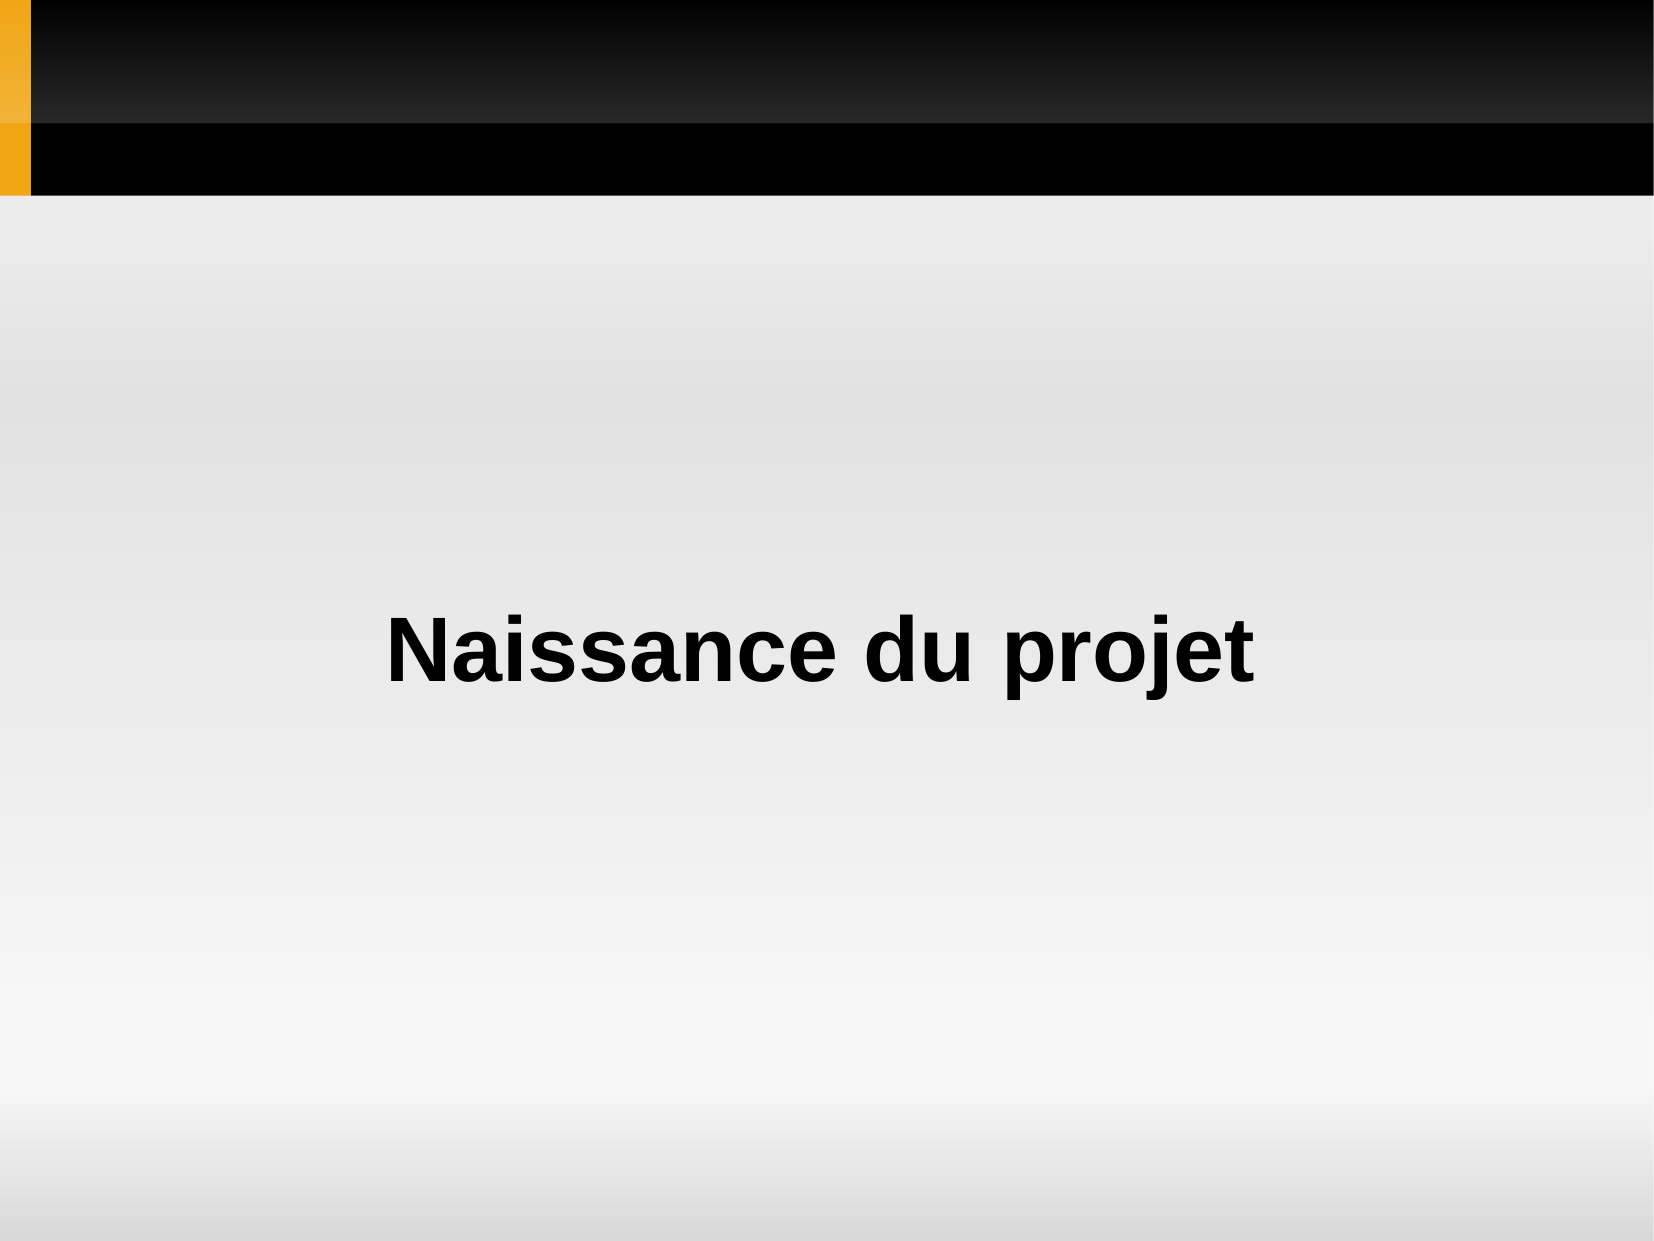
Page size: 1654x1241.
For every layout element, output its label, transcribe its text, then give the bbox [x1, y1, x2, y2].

picture [0, 0, 1654, 1241]
title Naissance du projet [76, 545, 1565, 754]
